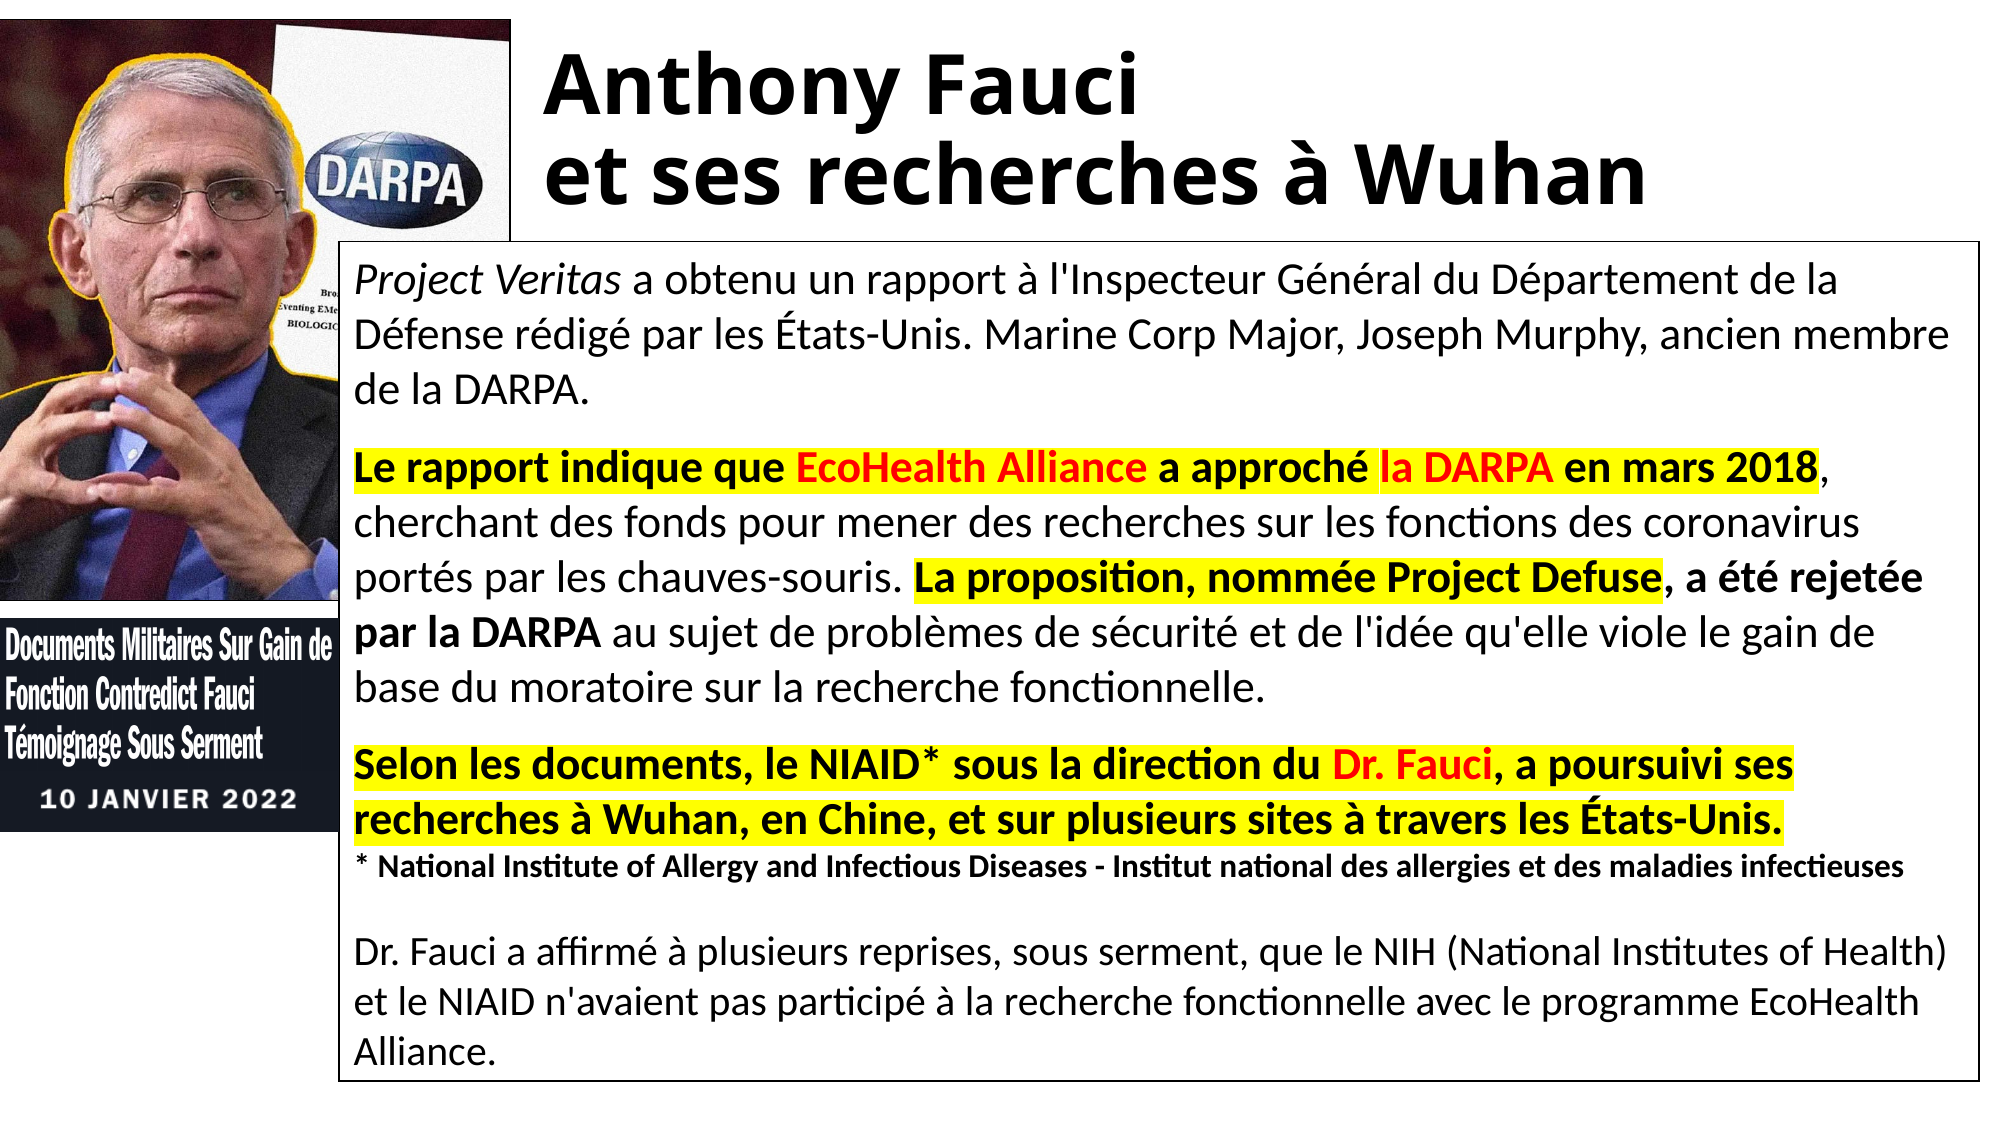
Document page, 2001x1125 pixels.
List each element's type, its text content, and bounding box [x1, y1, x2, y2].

picture [0, 618, 339, 832]
picture [0, 20, 510, 600]
text_box Project Veritas a obtenu un rapport à l'Inspecteur Général du Département de la Défense rédigé par les États-Unis. Marine Corp Major, Joseph Murphy, ancien membre de la DARPA. Le rapport indique que EcoHealth Alliance a approché la DARPA en mars 2018, cherchant des fonds pour mener des recherches sur les fonctions des coronavirus portés par les chauves-souris. La proposition, nommée Project Defuse, a été rejetée par la DARPA au sujet de problèmes de sécurité et de l'idée qu'elle viole le gain de base du moratoire sur la recherche fonctionnelle. Selon les documents, le NIAID* sous la direction du Dr. Fauci, a poursuivi ses recherches à Wuhan, en Chine, et sur plusieurs sites à travers les États-Unis. * National Institute of Allergy and Infectious Diseases - Institut national des allergies et des maladies infectieuses Dr. Fauci a affirmé à plusieurs reprises, sous serment, que le NIH (National Institutes of Health) et le NIAID n'avaient pas participé à la recherche fonctionnelle avec le programme EcoHealth Alliance. [339, 241, 1979, 1081]
title Anthony Fauci et ses recherches à Wuhan [529, 23, 1956, 242]
